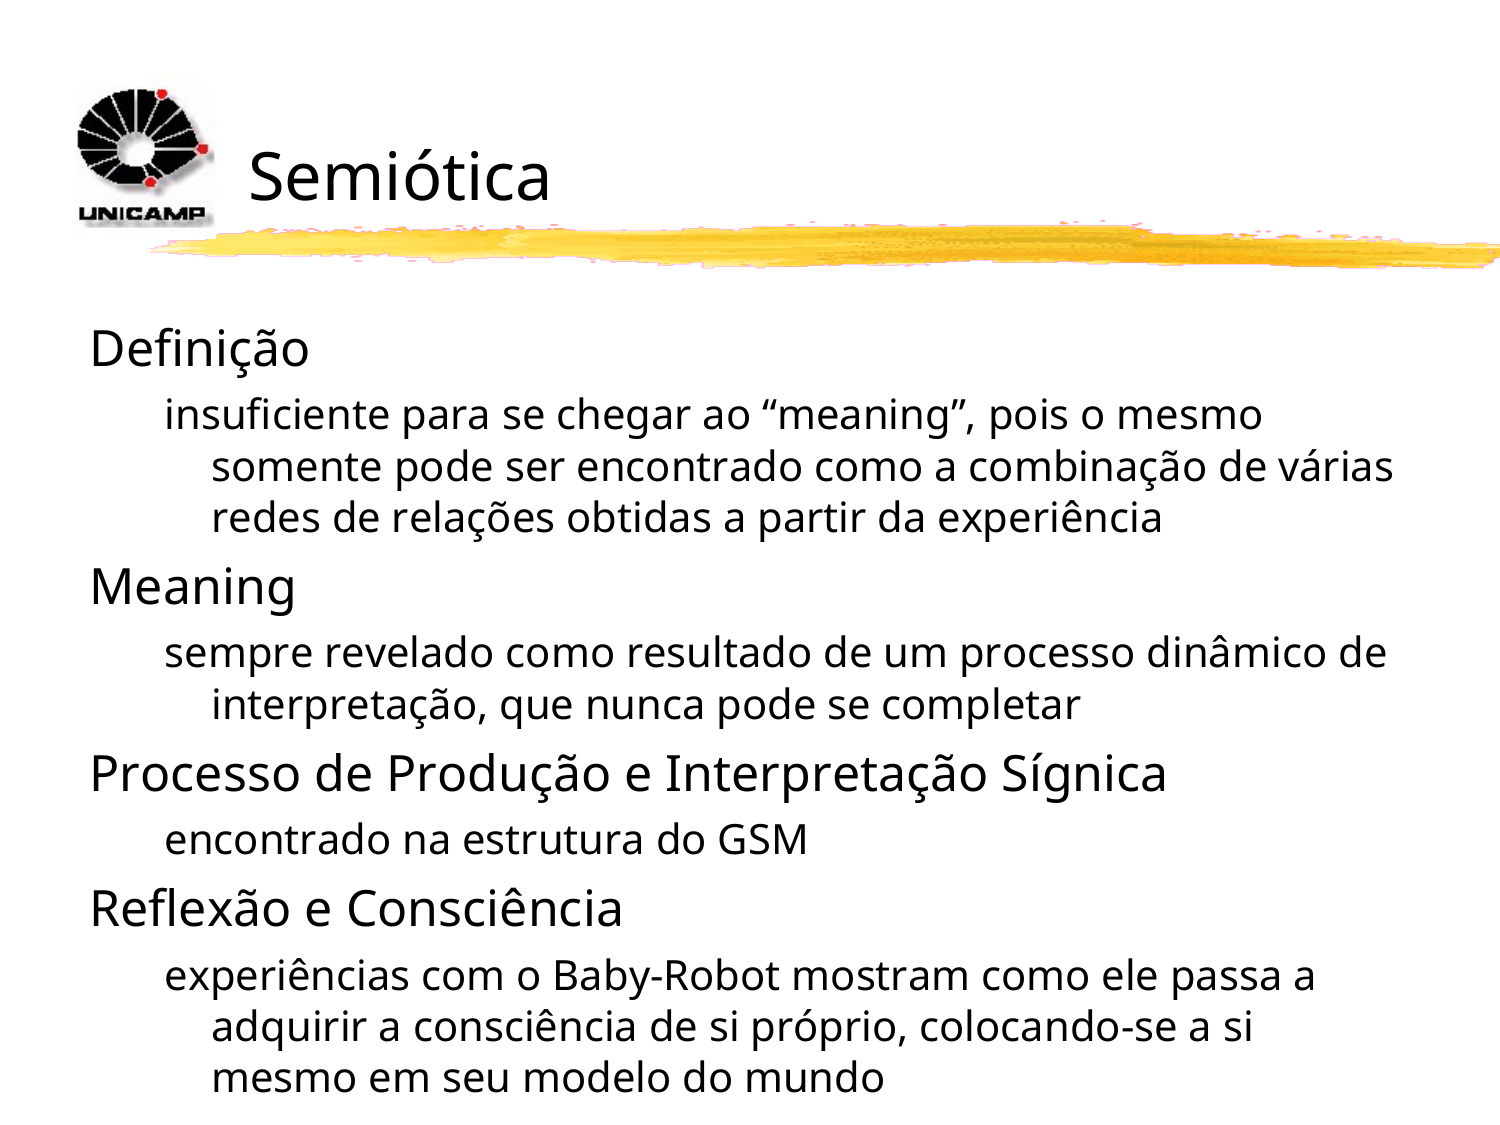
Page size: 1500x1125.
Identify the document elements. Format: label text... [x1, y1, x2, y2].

picture [75, 74, 1500, 279]
list Definição insuficiente para se chegar ao “meaning”, pois o mesmo somente pode ser encontrado como a combinação de várias redes de relações obtidas a partir da experiência Meaning sempre revelado como resultado de um processo dinâmico de interpretação, que nunca pode se completar Processo de Produção e Interpretação Sígnica encontrado na estrutura do GSM Reflexão e Consciência experiências com o Baby-Robot mostram como ele passa a adquirir a consciência de si próprio, colocando-se a si mesmo em seu modelo do mundo [74, 309, 1417, 1025]
title Semiótica [233, 37, 1434, 225]
